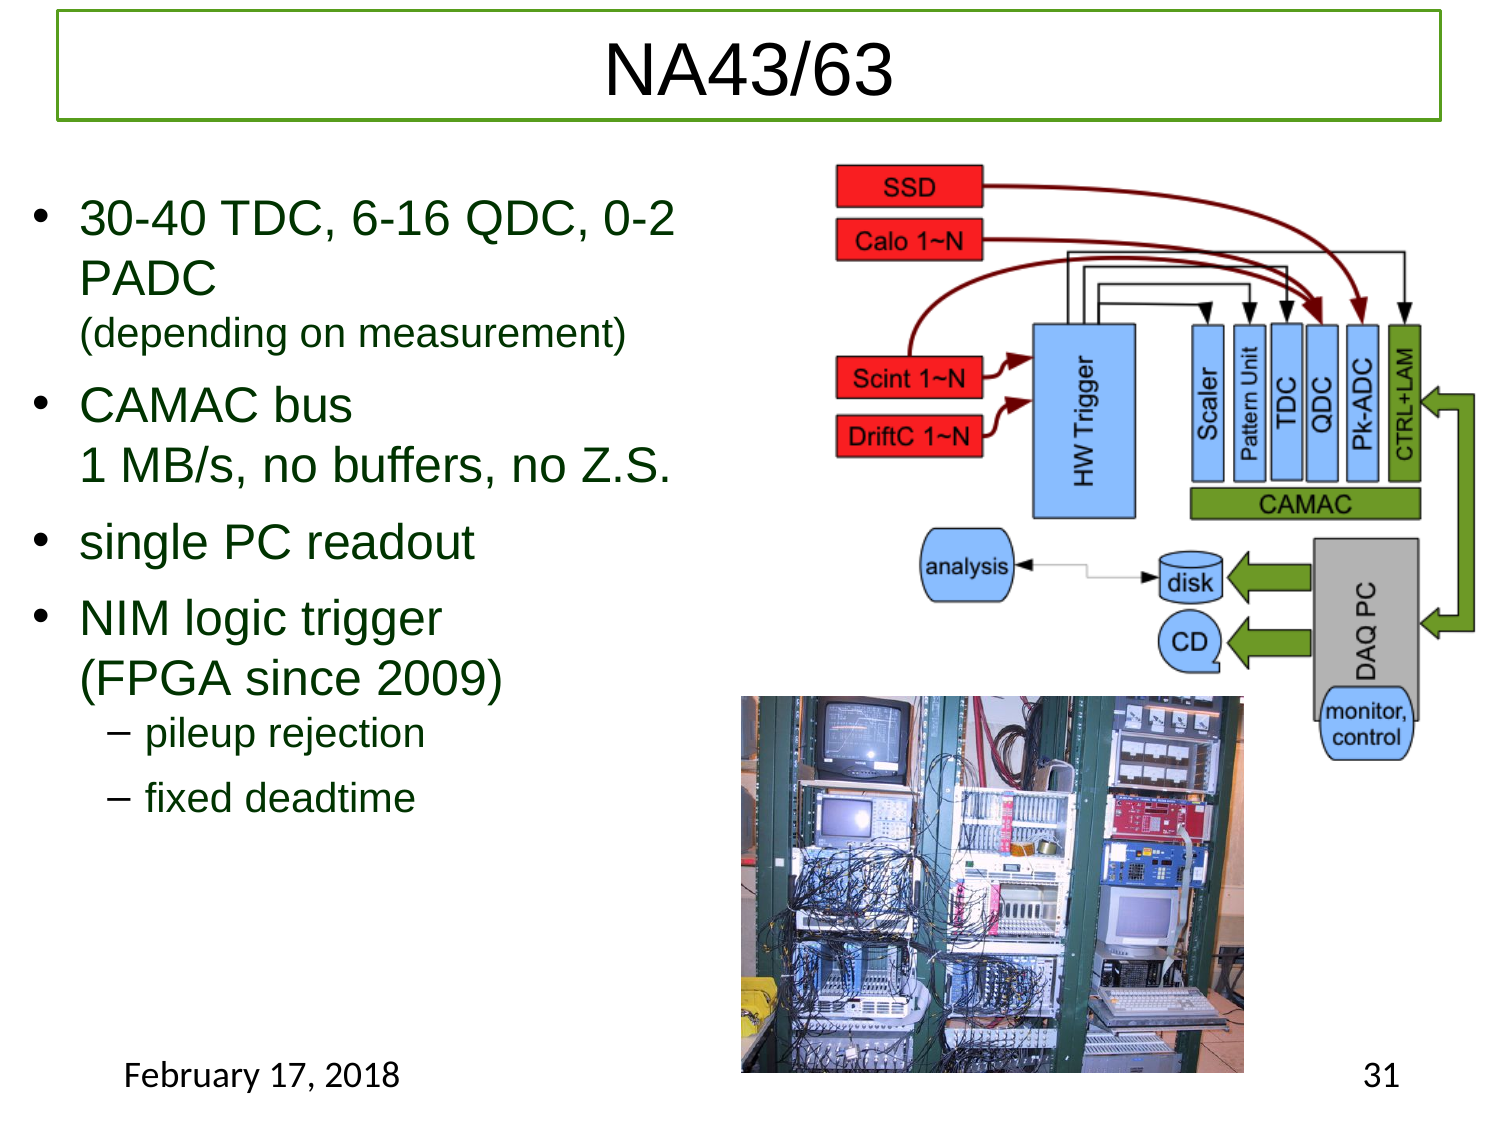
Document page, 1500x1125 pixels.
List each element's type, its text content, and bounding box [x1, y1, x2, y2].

list 30-40 TDC, 6-16 QDC, 0-2 PADC (depending on measurement) CAMAC bus 1 MB/s, no buffers, no Z.S. single PC readout NIM logic trigger (FPGA since 2009) pileup rejection fixed deadtime [17, 177, 744, 1090]
picture [744, 149, 1494, 1073]
title NA43/63 [57, 10, 1441, 121]
